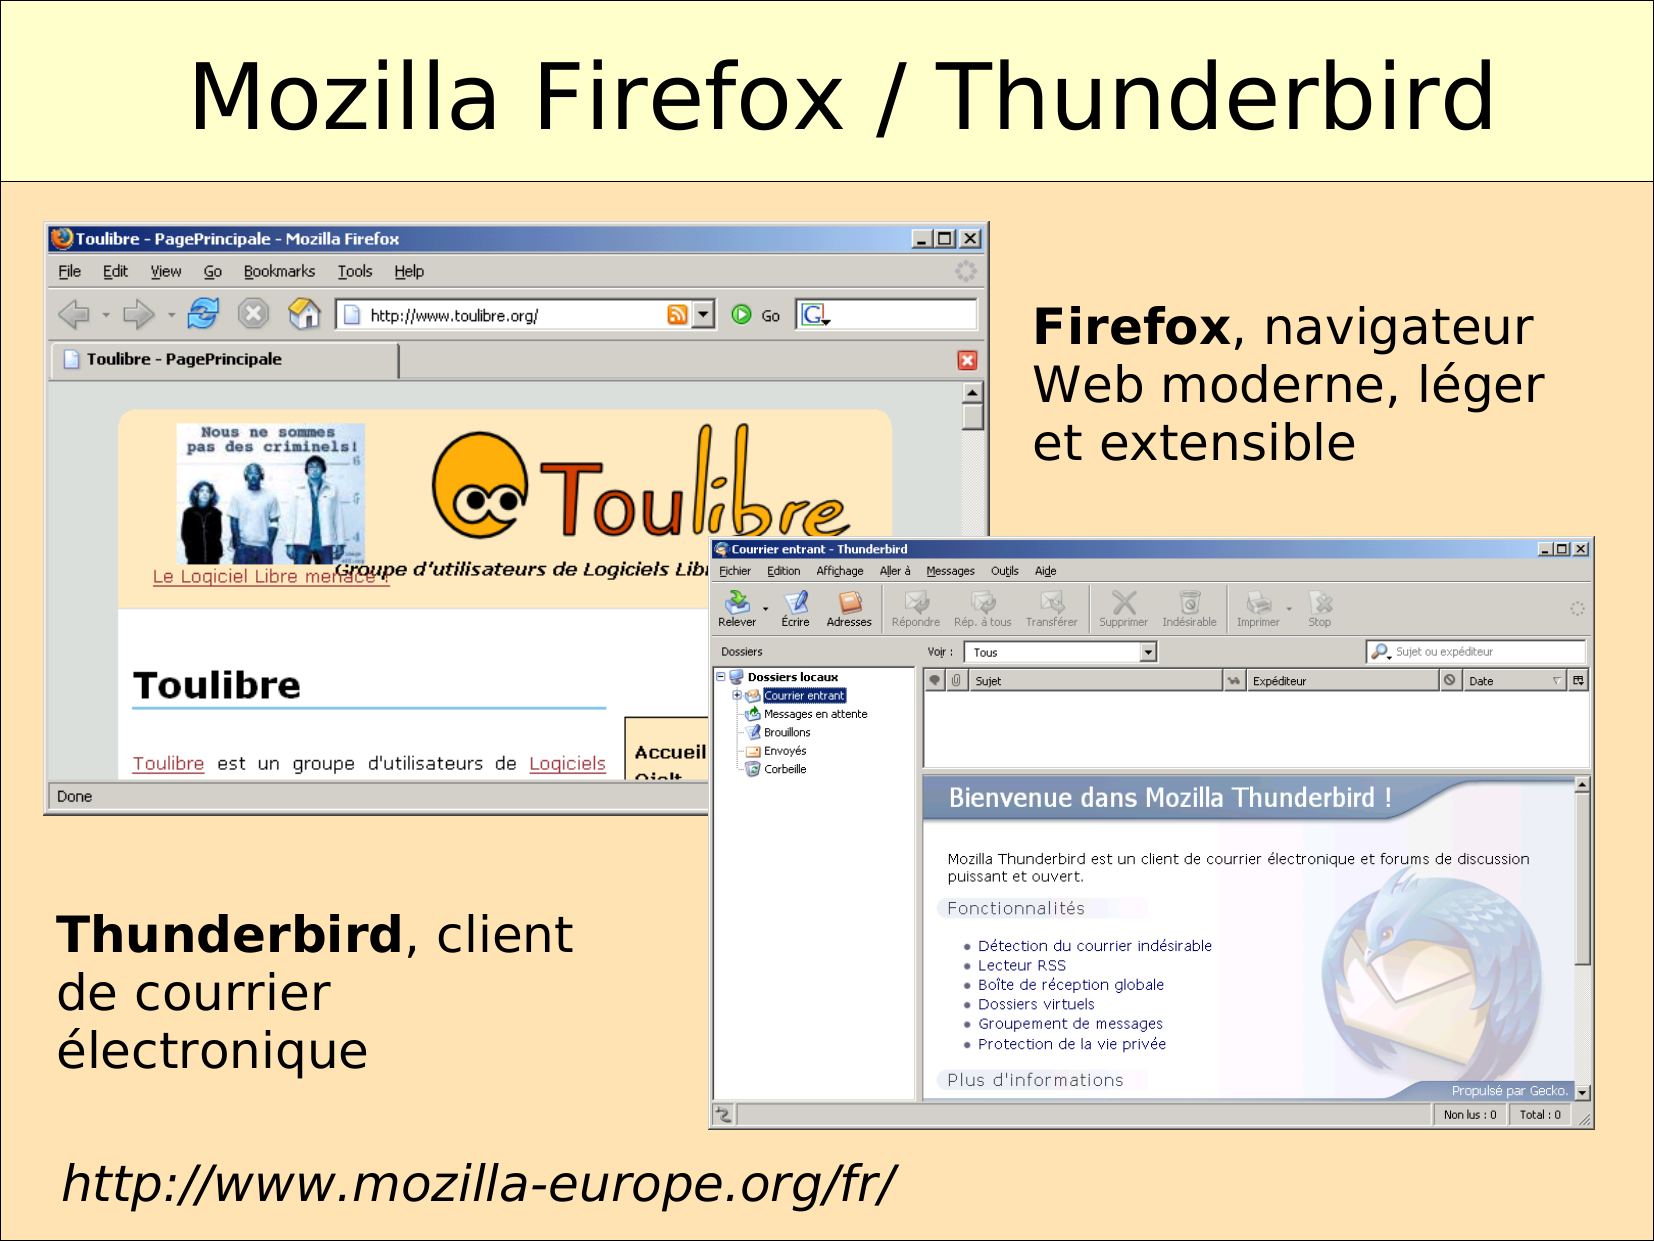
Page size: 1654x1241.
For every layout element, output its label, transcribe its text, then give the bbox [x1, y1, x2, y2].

text_box [75, 1162, 826, 1241]
text_box http://www.mozilla-europe.org/fr/ [46, 1147, 1023, 1221]
title Mozilla Firefox / Thunderbird [135, 43, 1552, 151]
text_box Firefox, navigateur Web moderne, léger et extensible [1018, 290, 1609, 481]
text_box Thunderbird, client de courrier électronique [41, 898, 667, 1045]
picture [43, 221, 1595, 1130]
